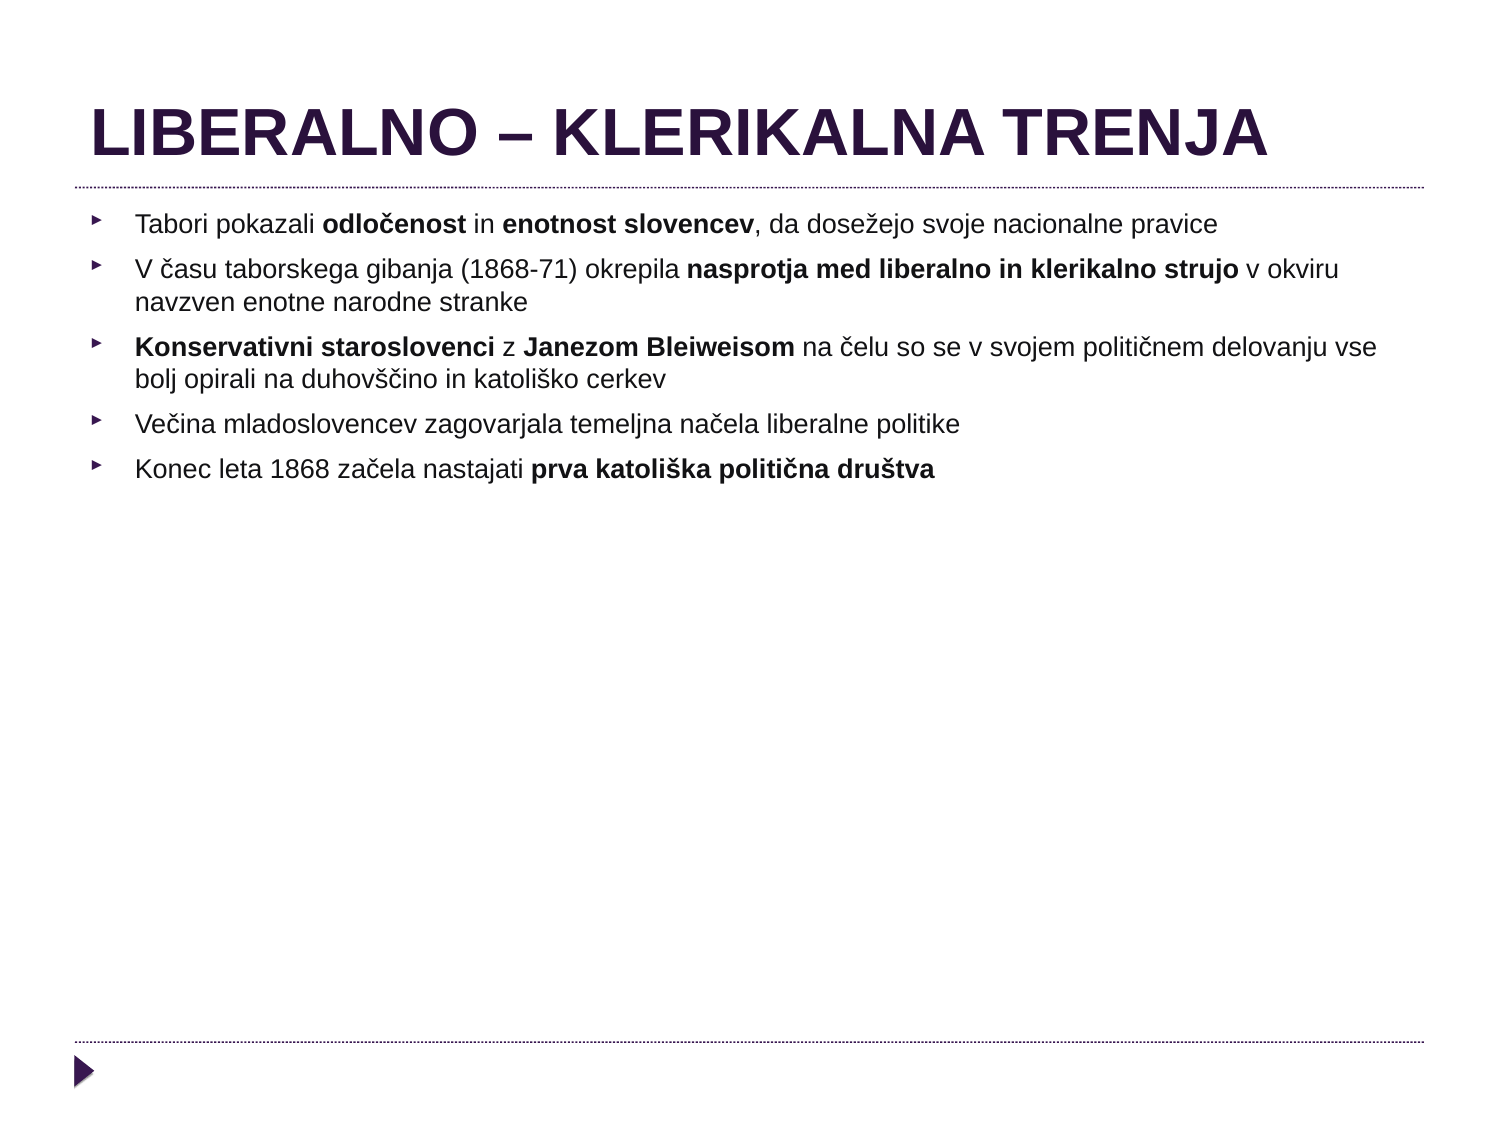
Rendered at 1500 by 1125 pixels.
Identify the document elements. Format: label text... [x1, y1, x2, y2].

list Tabori pokazali odločenost in enotnost slovencev, da dosežejo svoje nacionalne pravice V času taborskega gibanja (1868-71) okrepila nasprotja med liberalno in klerikalno strujo v okviru navzven enotne narodne stranke Konservativni staroslovenci z Janezom Bleiweisom na čelu so se v svojem političnem delovanju vse bolj opirali na duhovščino in katoliško cerkev Večina mladoslovencev zagovarjala temeljna načela liberalne politike Konec leta 1868 začela nastajati prva katoliška politična društva [75, 199, 1425, 1005]
title LIBERALNO – KLERIKALNA TRENJA [75, 45, 1425, 176]
